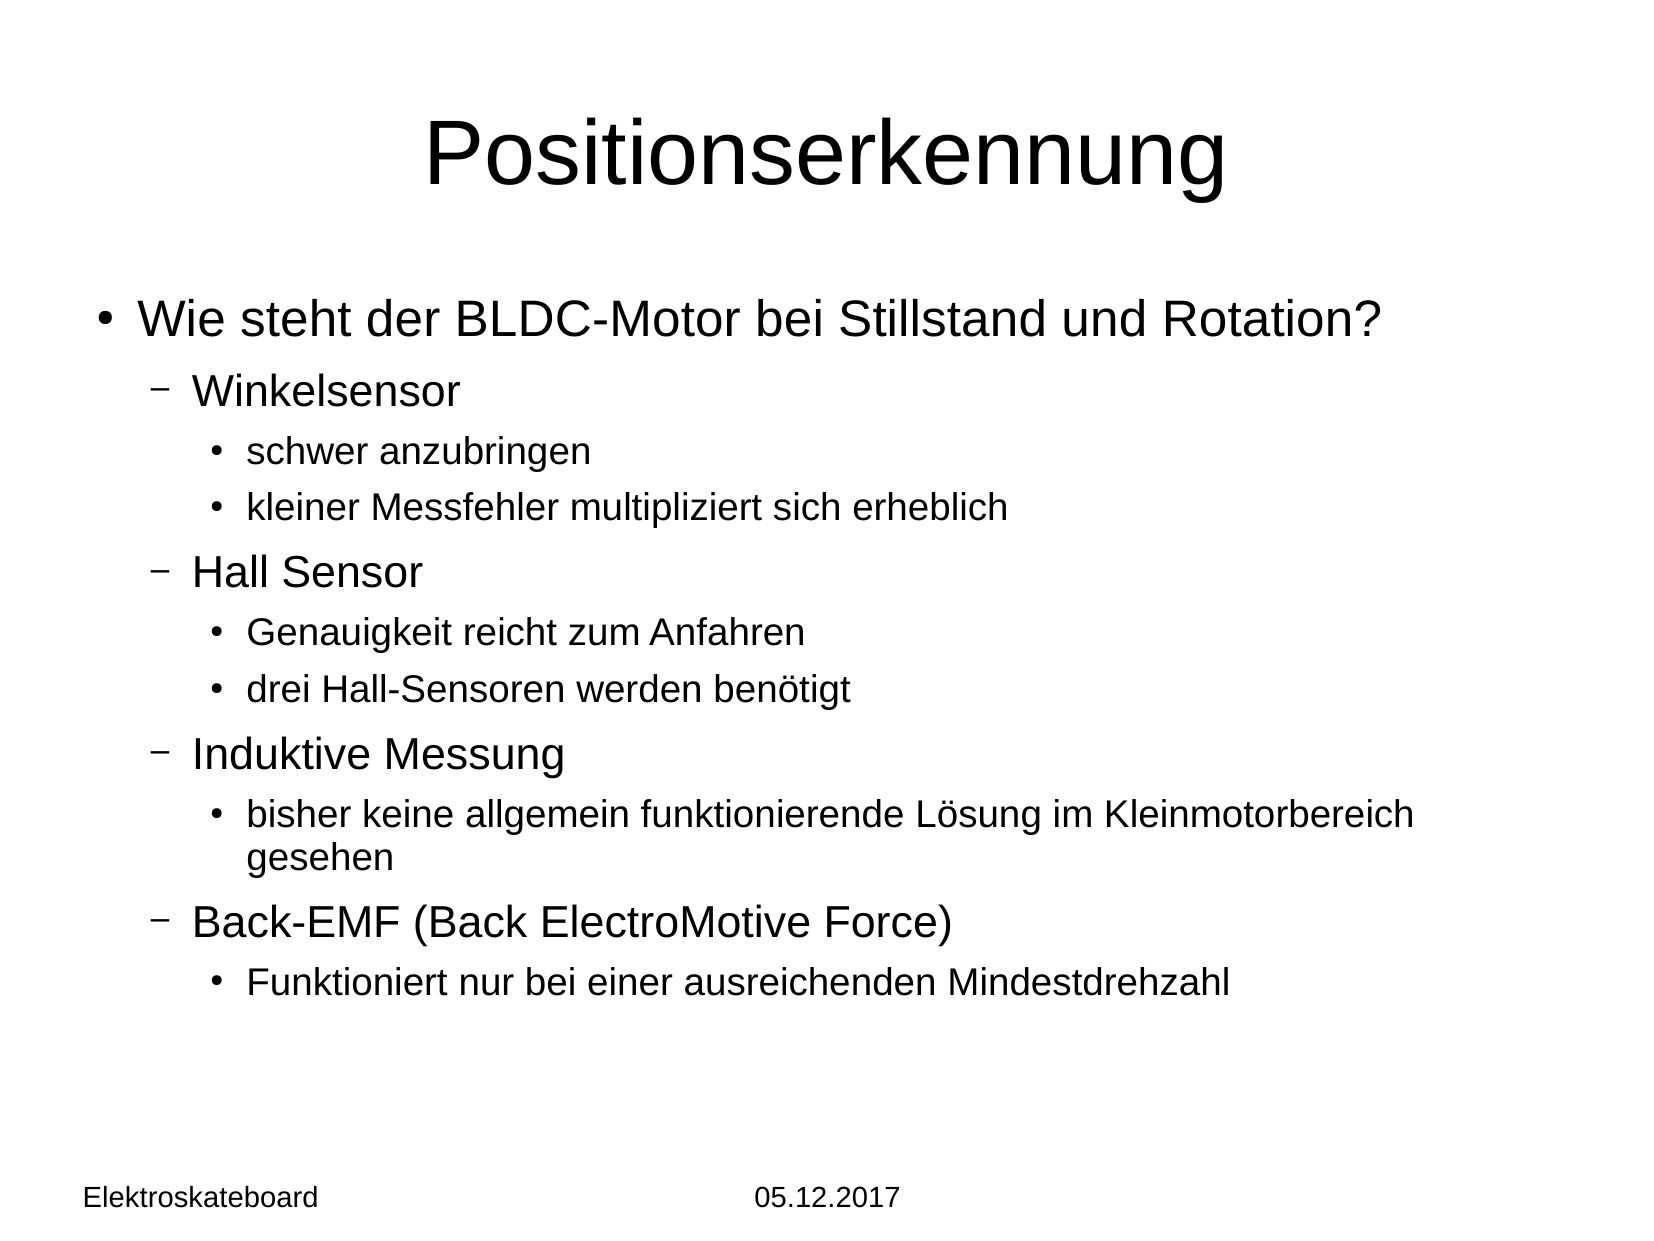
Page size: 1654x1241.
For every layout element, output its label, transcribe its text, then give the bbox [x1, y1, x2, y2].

list Wie steht der BLDC-Motor bei Stillstand und Rotation? Winkelsensor schwer anzubringen kleiner Messfehler multipliziert sich erheblich Hall Sensor Genauigkeit reicht zum Anfahren drei Hall-Sensoren werden benötigt Induktive Messung bisher keine allgemein funktionierende Lösung im Kleinmotorbereich gesehen Back-EMF (Back ElectroMotive Force) Funktioniert nur bei einer ausreichenden Mindestdrehzahl [82, 290, 1571, 1010]
title Positionserkennung [82, 49, 1571, 257]
